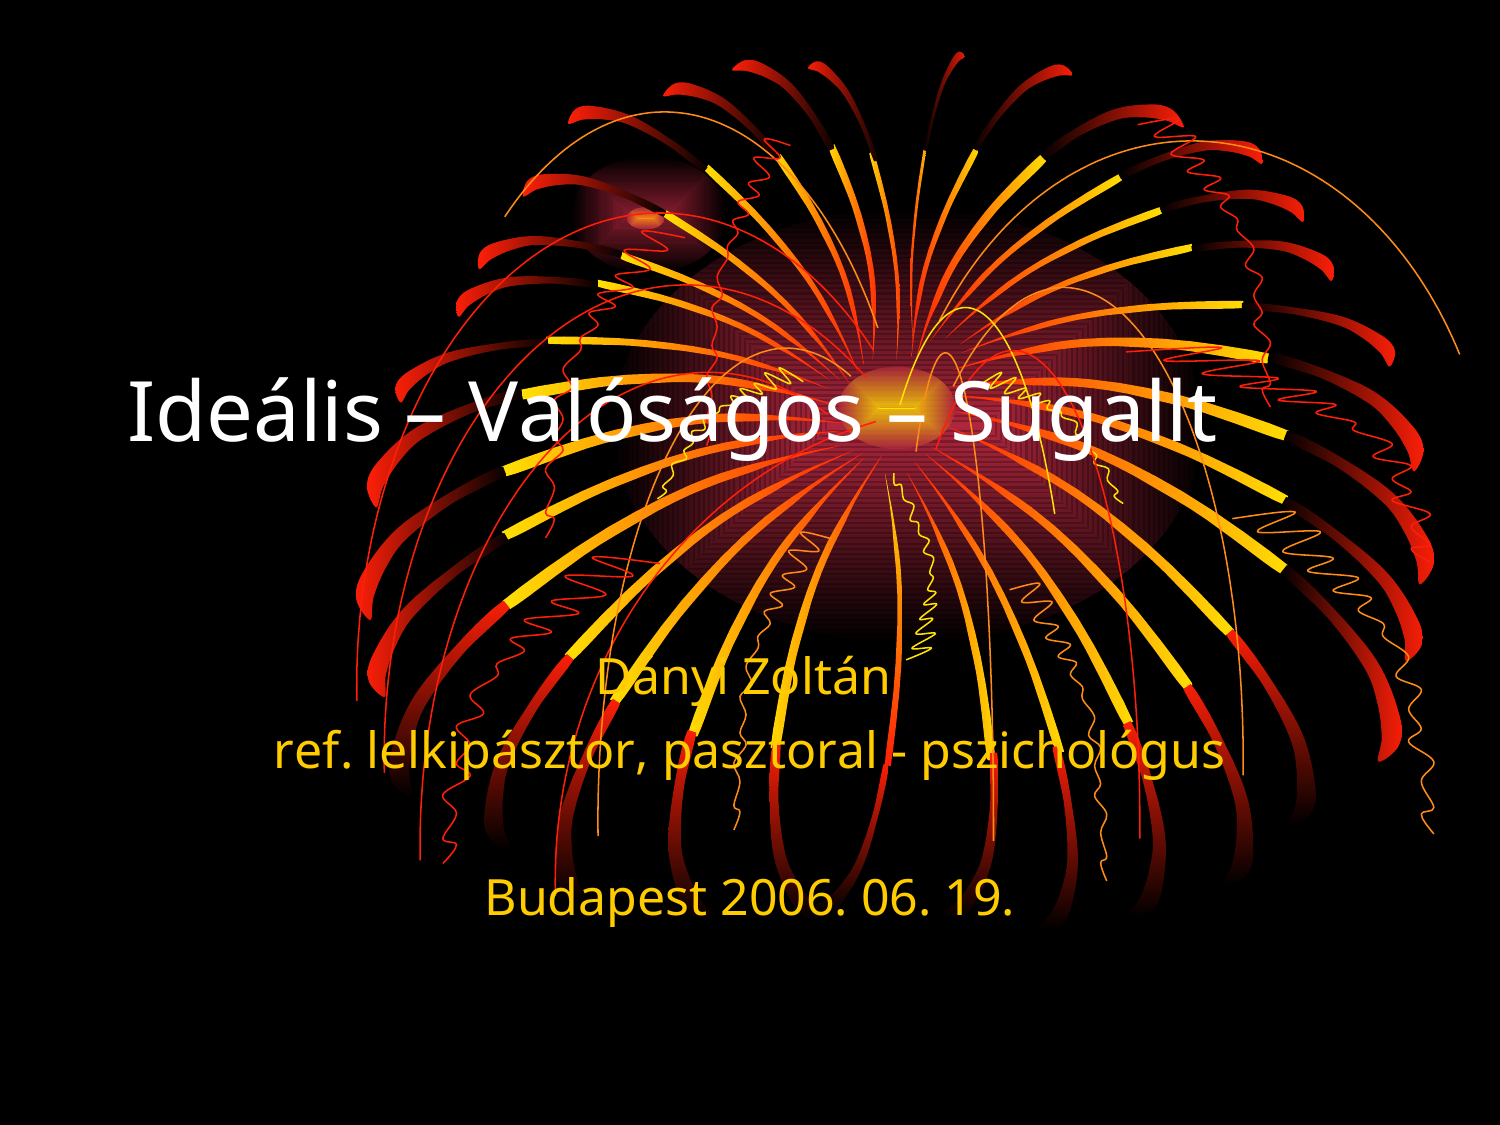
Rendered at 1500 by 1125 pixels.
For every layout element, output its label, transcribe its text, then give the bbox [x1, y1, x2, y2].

title Ideális – Valóságos – Sugallt [112, 219, 1436, 599]
subtitle Dányi Zoltán ref. lelkipásztor, pasztoral - pszichológus Budapest 2006. 06. 19. [225, 637, 1276, 1094]
